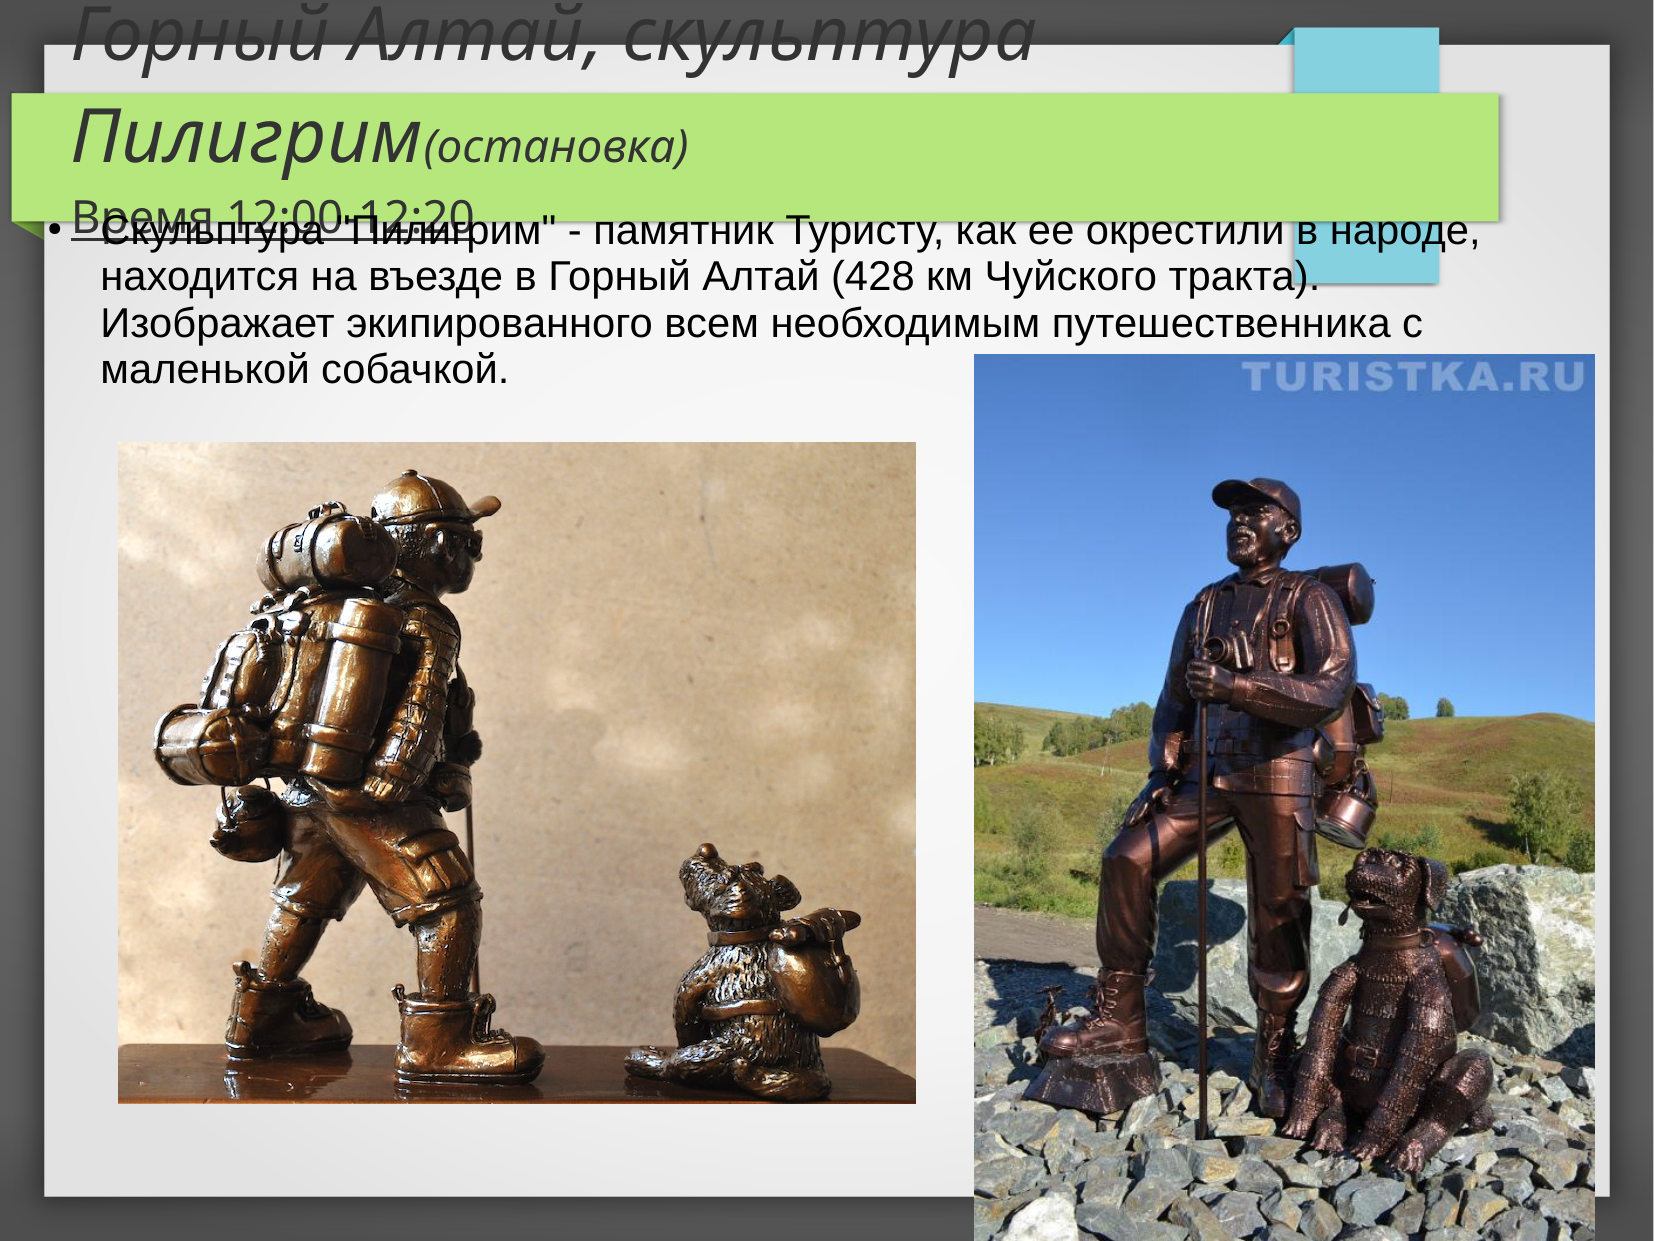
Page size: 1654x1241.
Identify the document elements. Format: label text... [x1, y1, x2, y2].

title Горный Алтай, скульптура Пилигрим(остановка) Время 12:00-12:20 [70, 41, 1506, 354]
picture [0, 0, 1654, 1241]
list Скульптура "Пилигрим" - памятник Туристу, как ее окрестили в народе, находится на въезде в Горный Алтай (428 км Чуйского тракта). Изображает экипированного всем необходимым путешественника с маленькой собачкой. [29, 206, 1485, 926]
